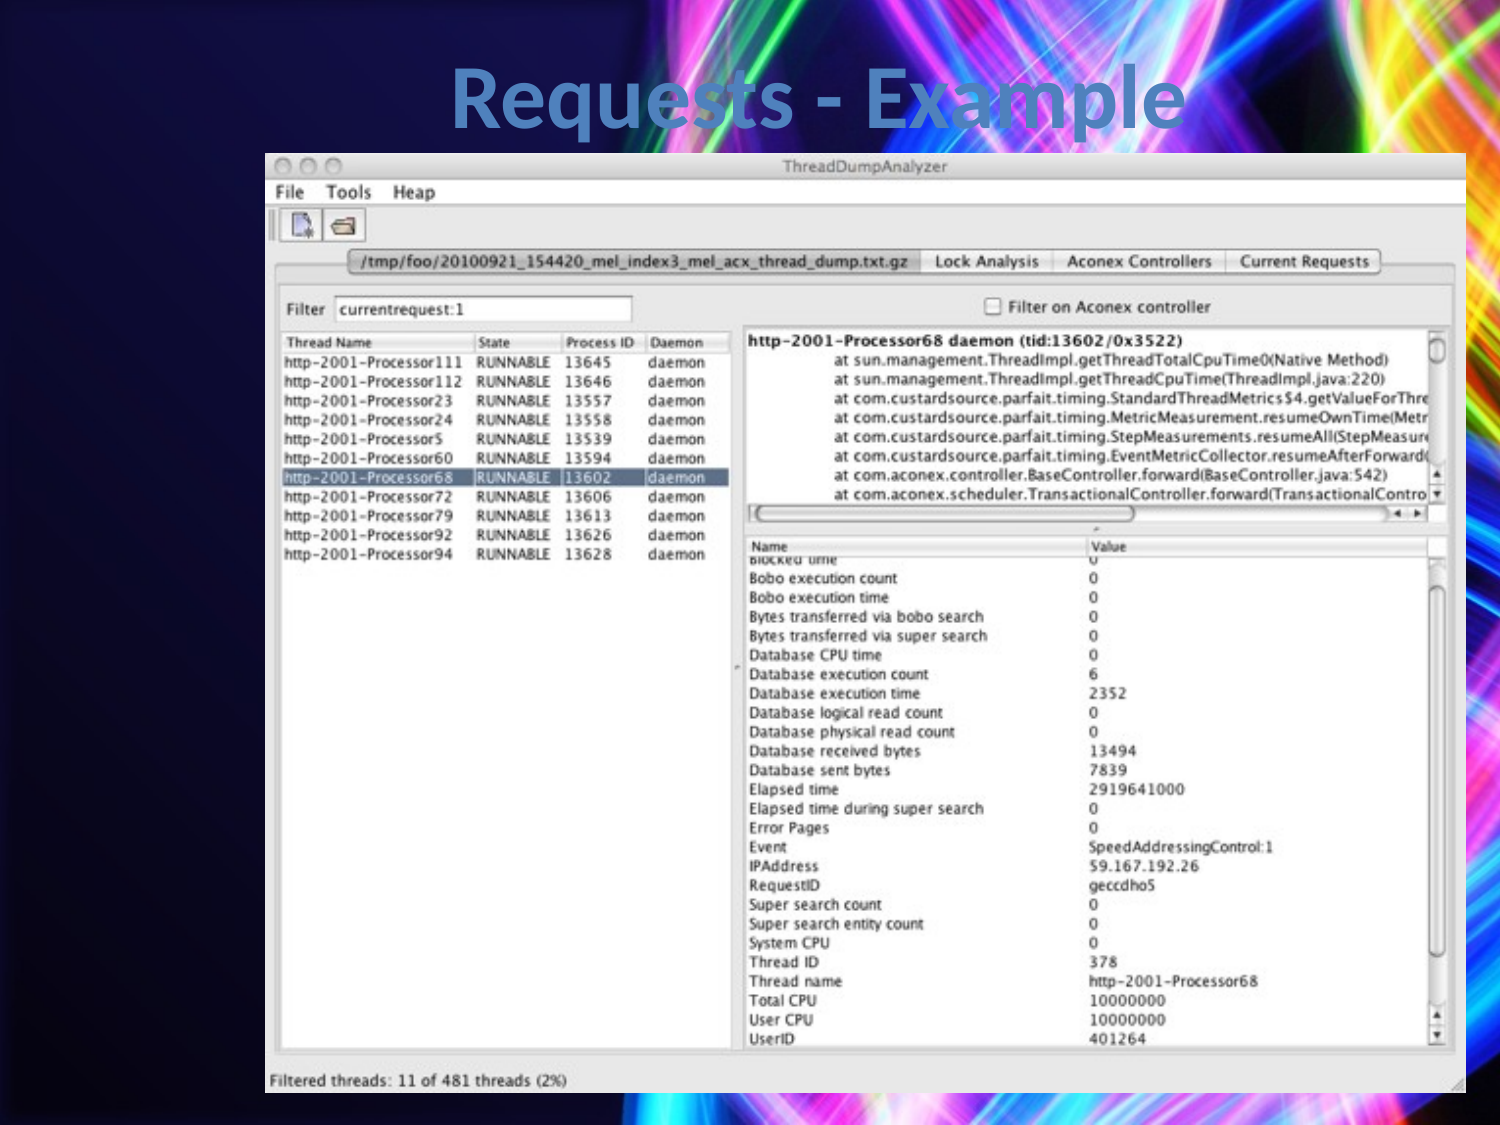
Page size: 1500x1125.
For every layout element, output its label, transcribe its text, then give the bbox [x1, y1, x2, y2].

picture [0, 0, 1500, 1125]
title Requests - Example [213, 9, 1425, 201]
